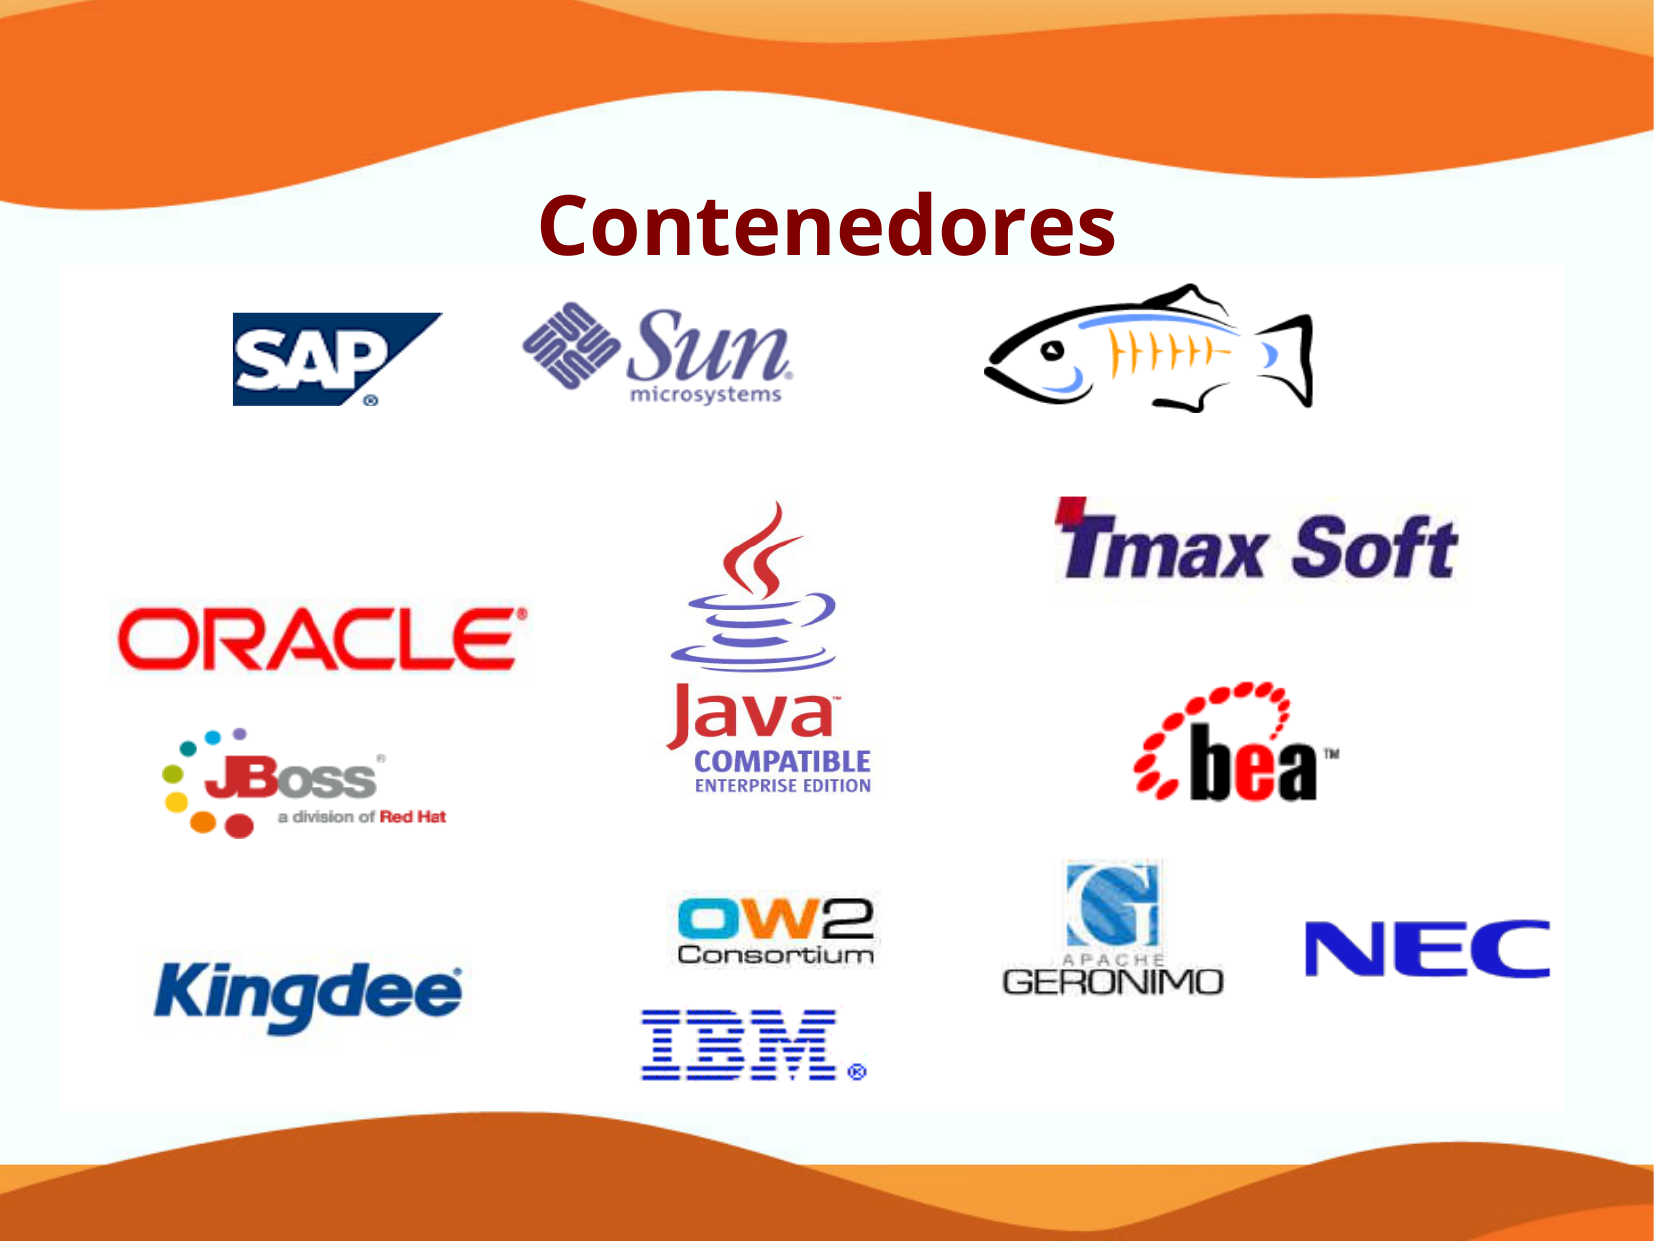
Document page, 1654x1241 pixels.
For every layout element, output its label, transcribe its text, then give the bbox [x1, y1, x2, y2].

picture [0, 0, 1654, 1241]
title Contenedores [121, 144, 1534, 265]
